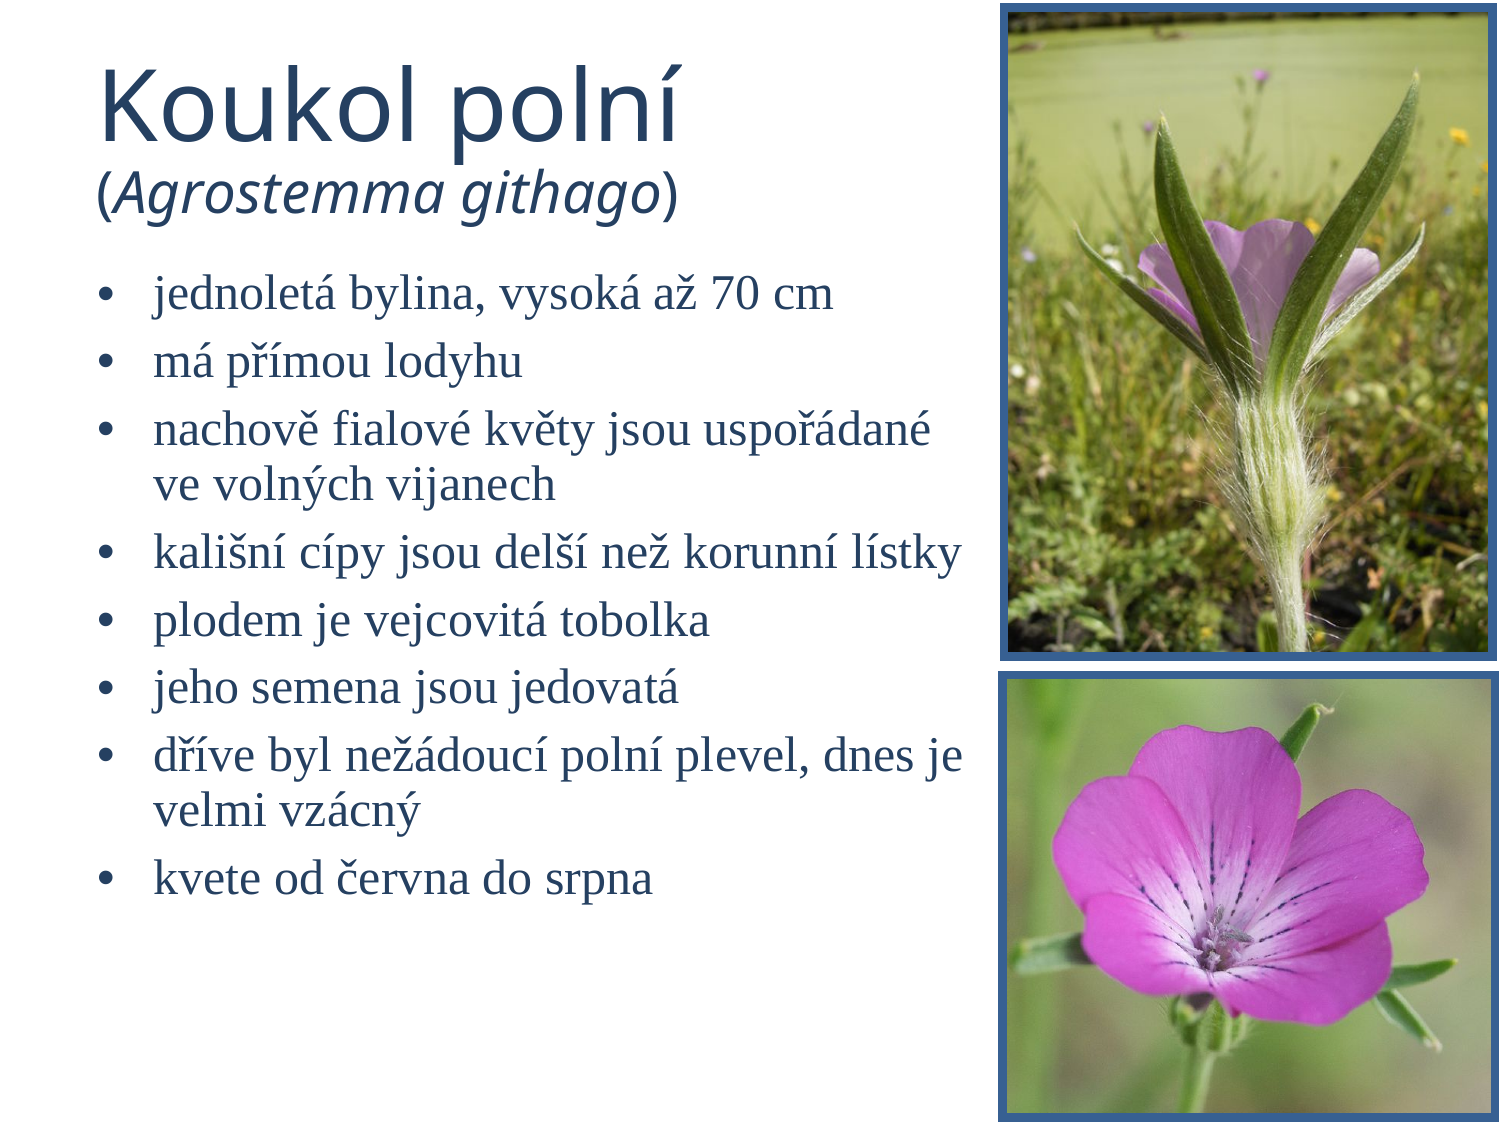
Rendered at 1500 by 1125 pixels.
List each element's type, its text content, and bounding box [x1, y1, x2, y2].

picture [1007, 11, 1489, 653]
text_box Koukol polní (Agrostemma githago) [81, 46, 797, 235]
list jednoletá bylina, vysoká až 70 cm má přímou lodyhu nachově fialové květy jsou uspořádané ve volných vijanech kališní cípy jsou delší než korunní lístky plodem je vejcovitá tobolka jeho semena jsou jedovatá dříve byl nežádoucí polní plevel, dnes je velmi vzácný kvete od června do srpna [82, 257, 997, 992]
picture [1006, 678, 1491, 1114]
